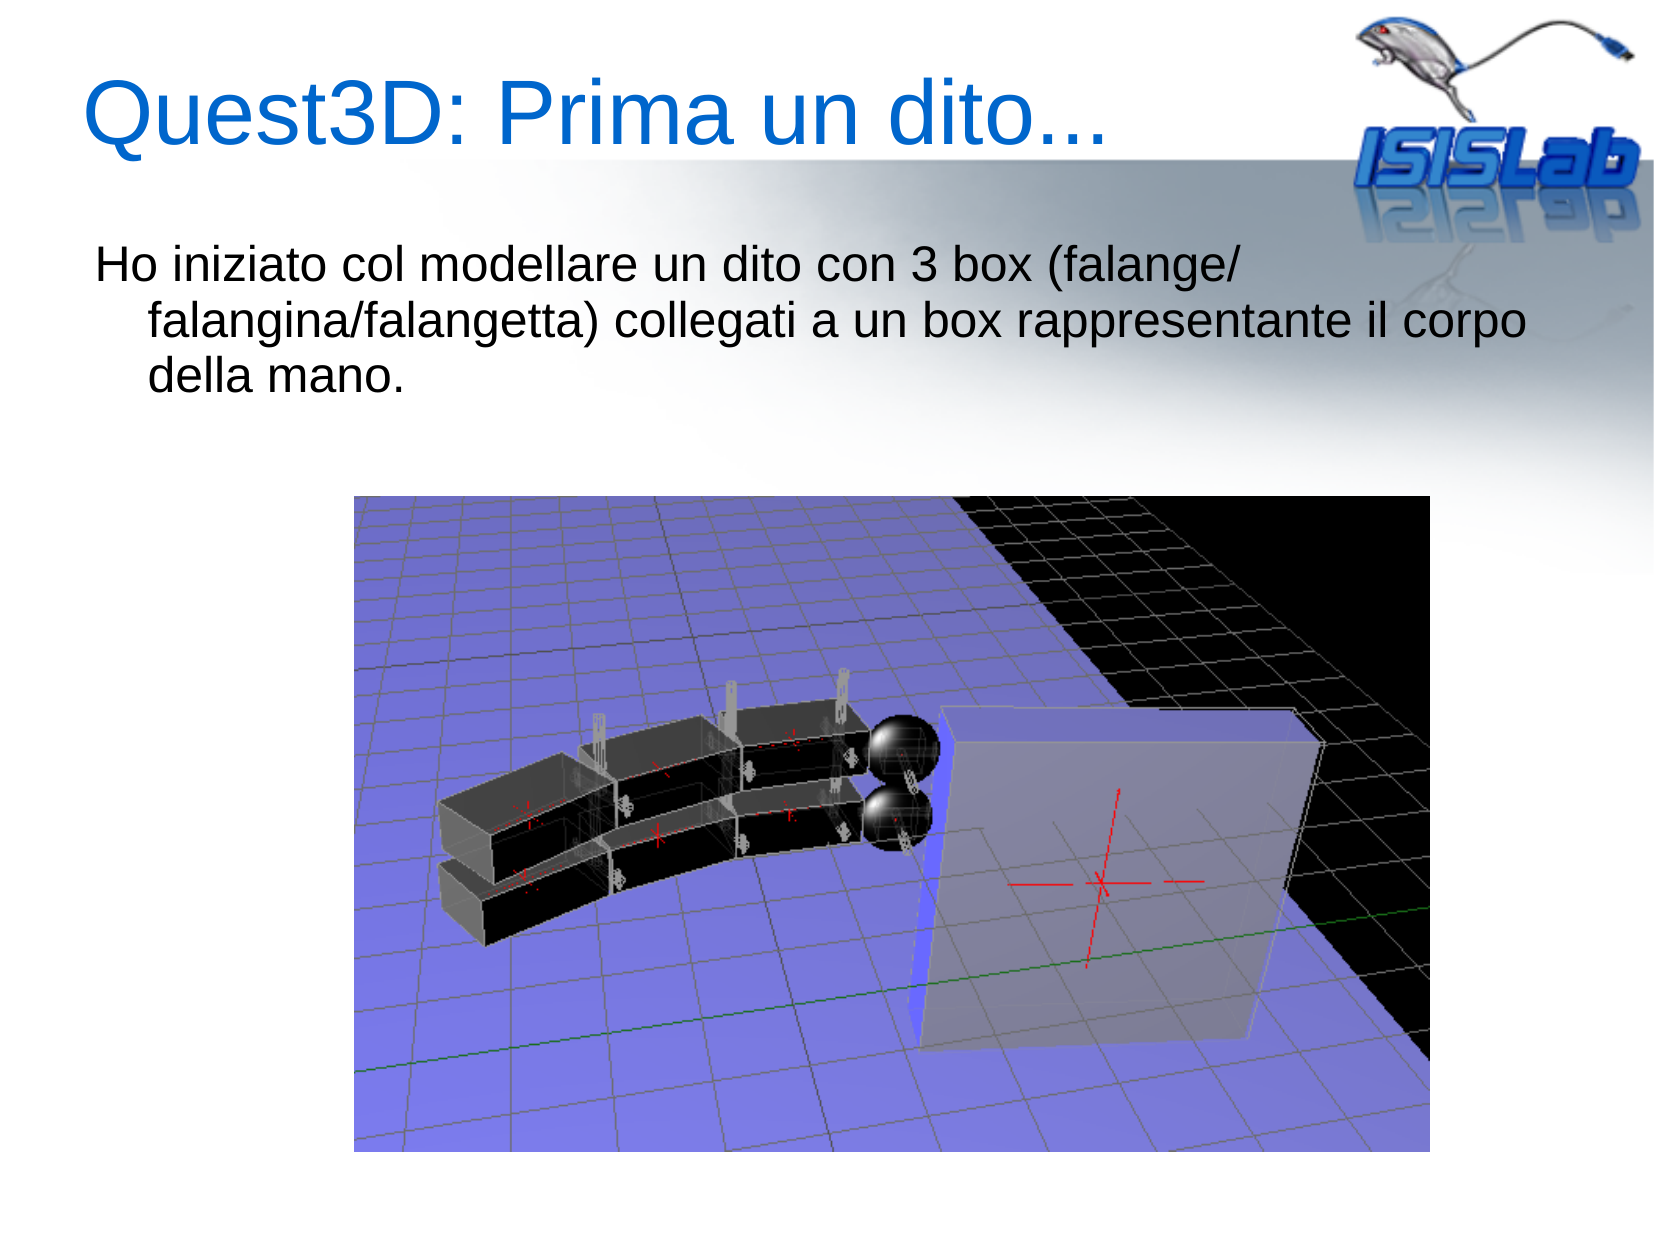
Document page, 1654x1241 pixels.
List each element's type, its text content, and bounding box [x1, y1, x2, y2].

picture [0, 0, 1654, 1241]
title Quest3D: Prima un dito... [82, 49, 1571, 178]
list Ho iniziato col modellare un dito con 3 box (falange/ falangina/falangetta) collegati a un box rappresentante il corpo della mano. [76, 236, 1565, 1040]
